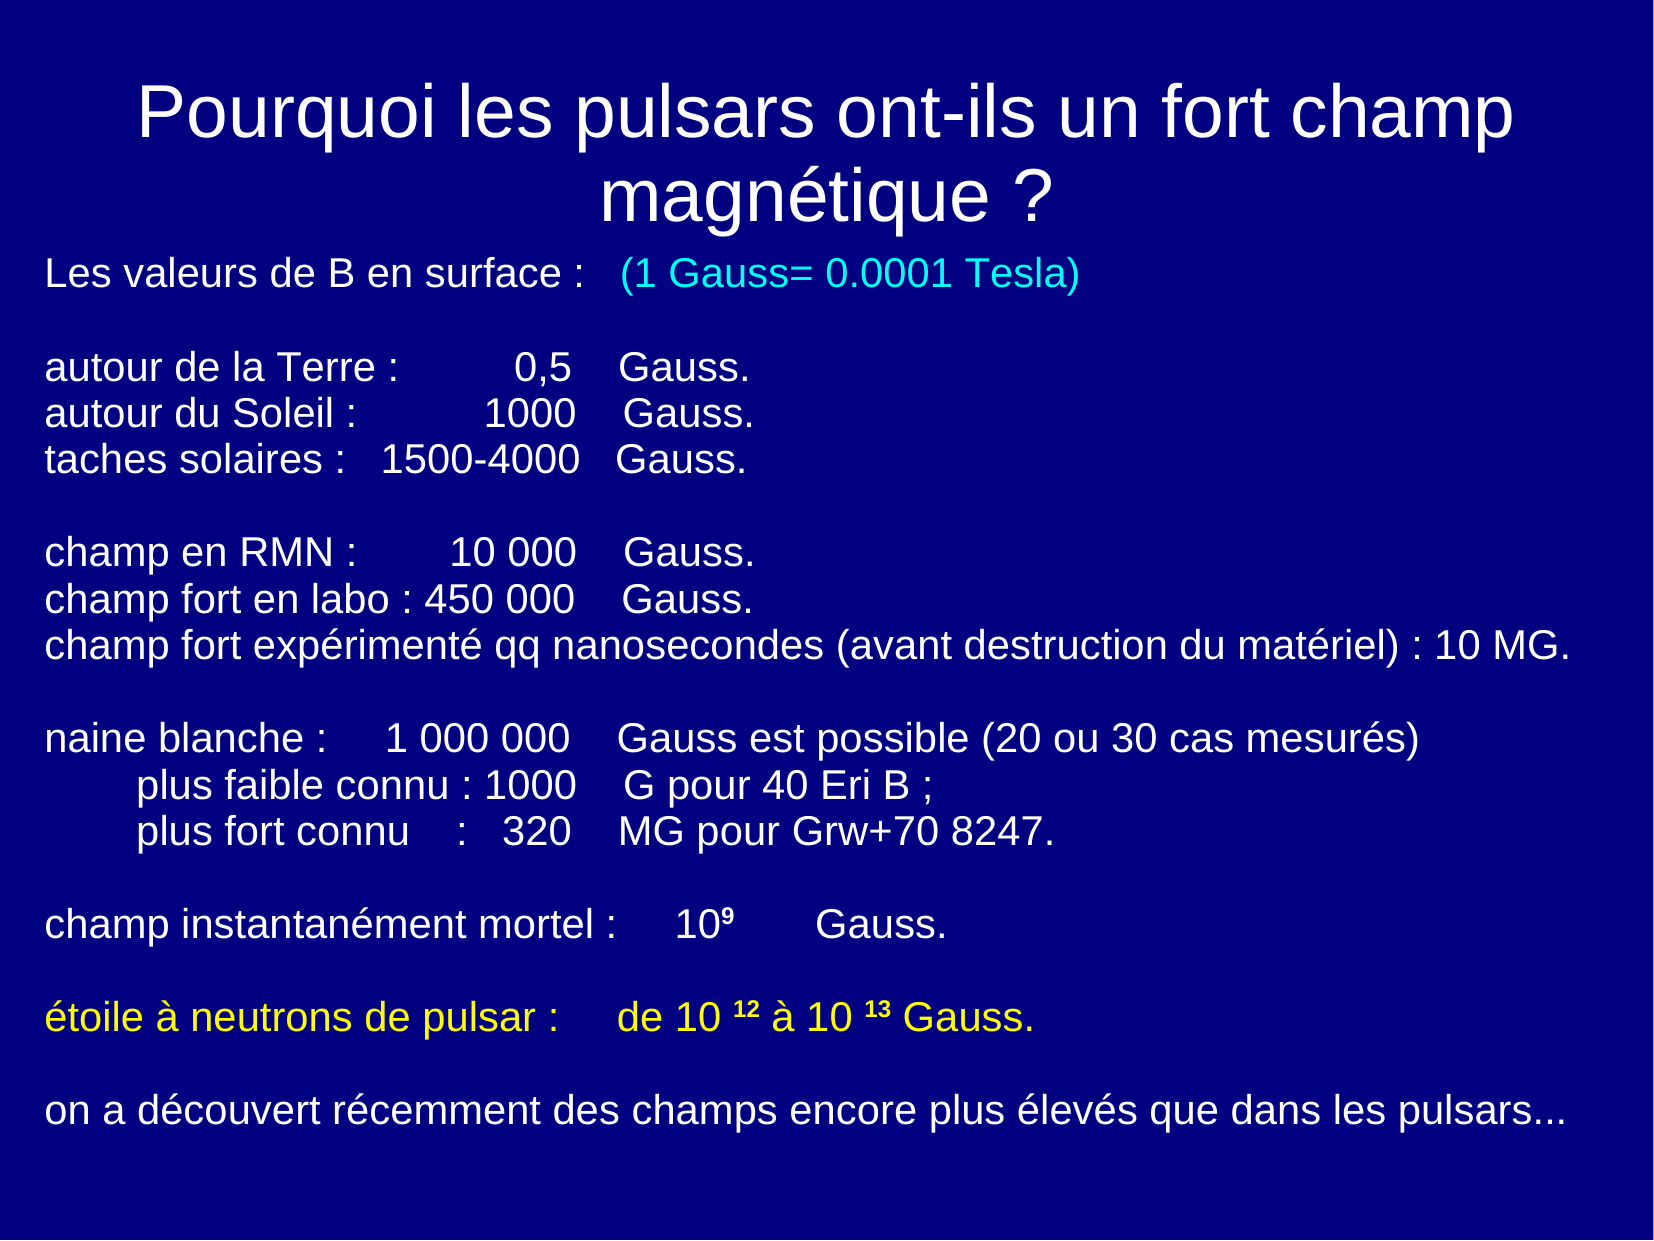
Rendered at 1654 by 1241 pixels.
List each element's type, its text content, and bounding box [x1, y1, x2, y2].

title Pourquoi les pulsars ont-ils un fort champ magnétique ? [82, 49, 1571, 196]
text_box Les valeurs de B en surface : (1 Gauss= 0.0001 Tesla) autour de la Terre : 0,5 Gauss. autour du Soleil : 1000 Gauss. taches solaires : 1500-4000 Gauss. champ en RMN : 10 000 Gauss. champ fort en labo : 450 000 Gauss. champ fort expérimenté qq nanosecondes (avant destruction du matériel) : 10 MG. naine blanche : 1 000 000 Gauss est possible (20 ou 30 cas mesurés) plus faible connu : 1000 G pour 40 Eri B ; plus fort connu : 320 MG pour Grw+70 8247. champ instantanément mortel : 109 Gauss. étoile à neutrons de pulsar : de 10 12 à 10 13 Gauss. on a découvert récemment des champs encore plus élevés que dans les pulsars... [29, 196, 1587, 1241]
